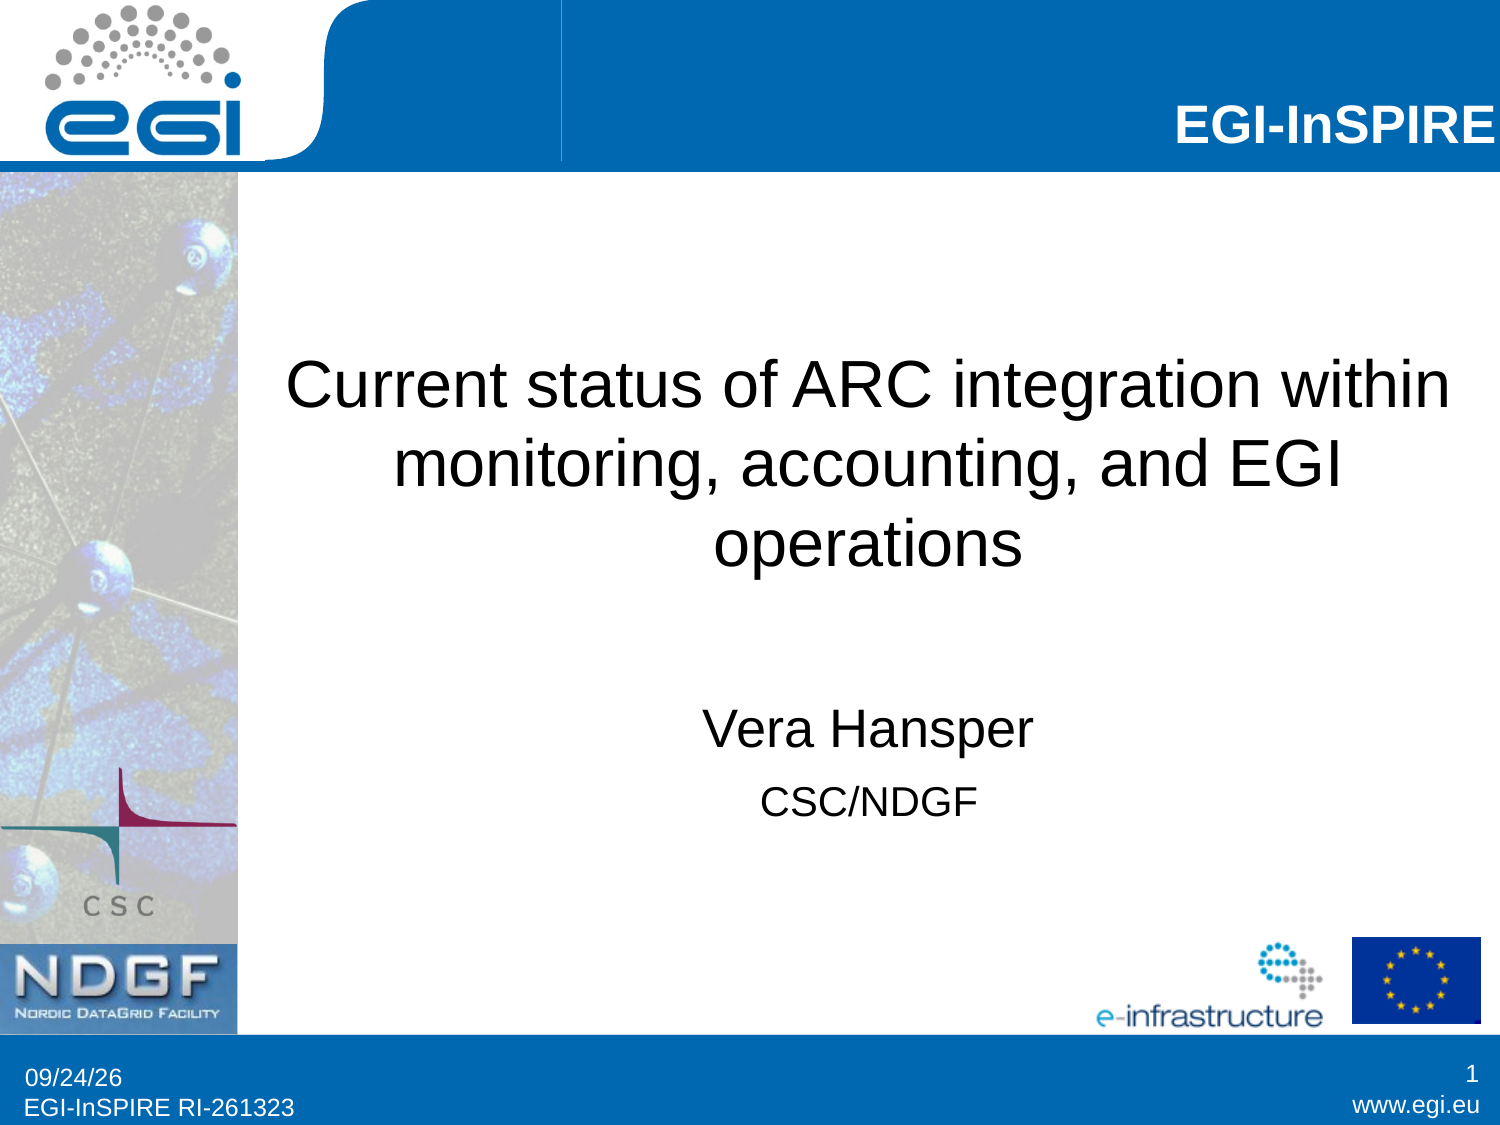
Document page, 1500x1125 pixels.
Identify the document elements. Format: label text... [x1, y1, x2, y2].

picture [1352, 994, 1481, 1024]
text_box 09/13/10 [10, 1046, 361, 1107]
subtitle Current status of ARC integration within monitoring, accounting, and EGI operations Vera Hansper CSC/NDGF [236, 236, 1500, 994]
picture [0, 0, 265, 161]
text_box <number> [1144, 1042, 1495, 1103]
picture [0, 172, 238, 1034]
picture [1091, 994, 1329, 1034]
